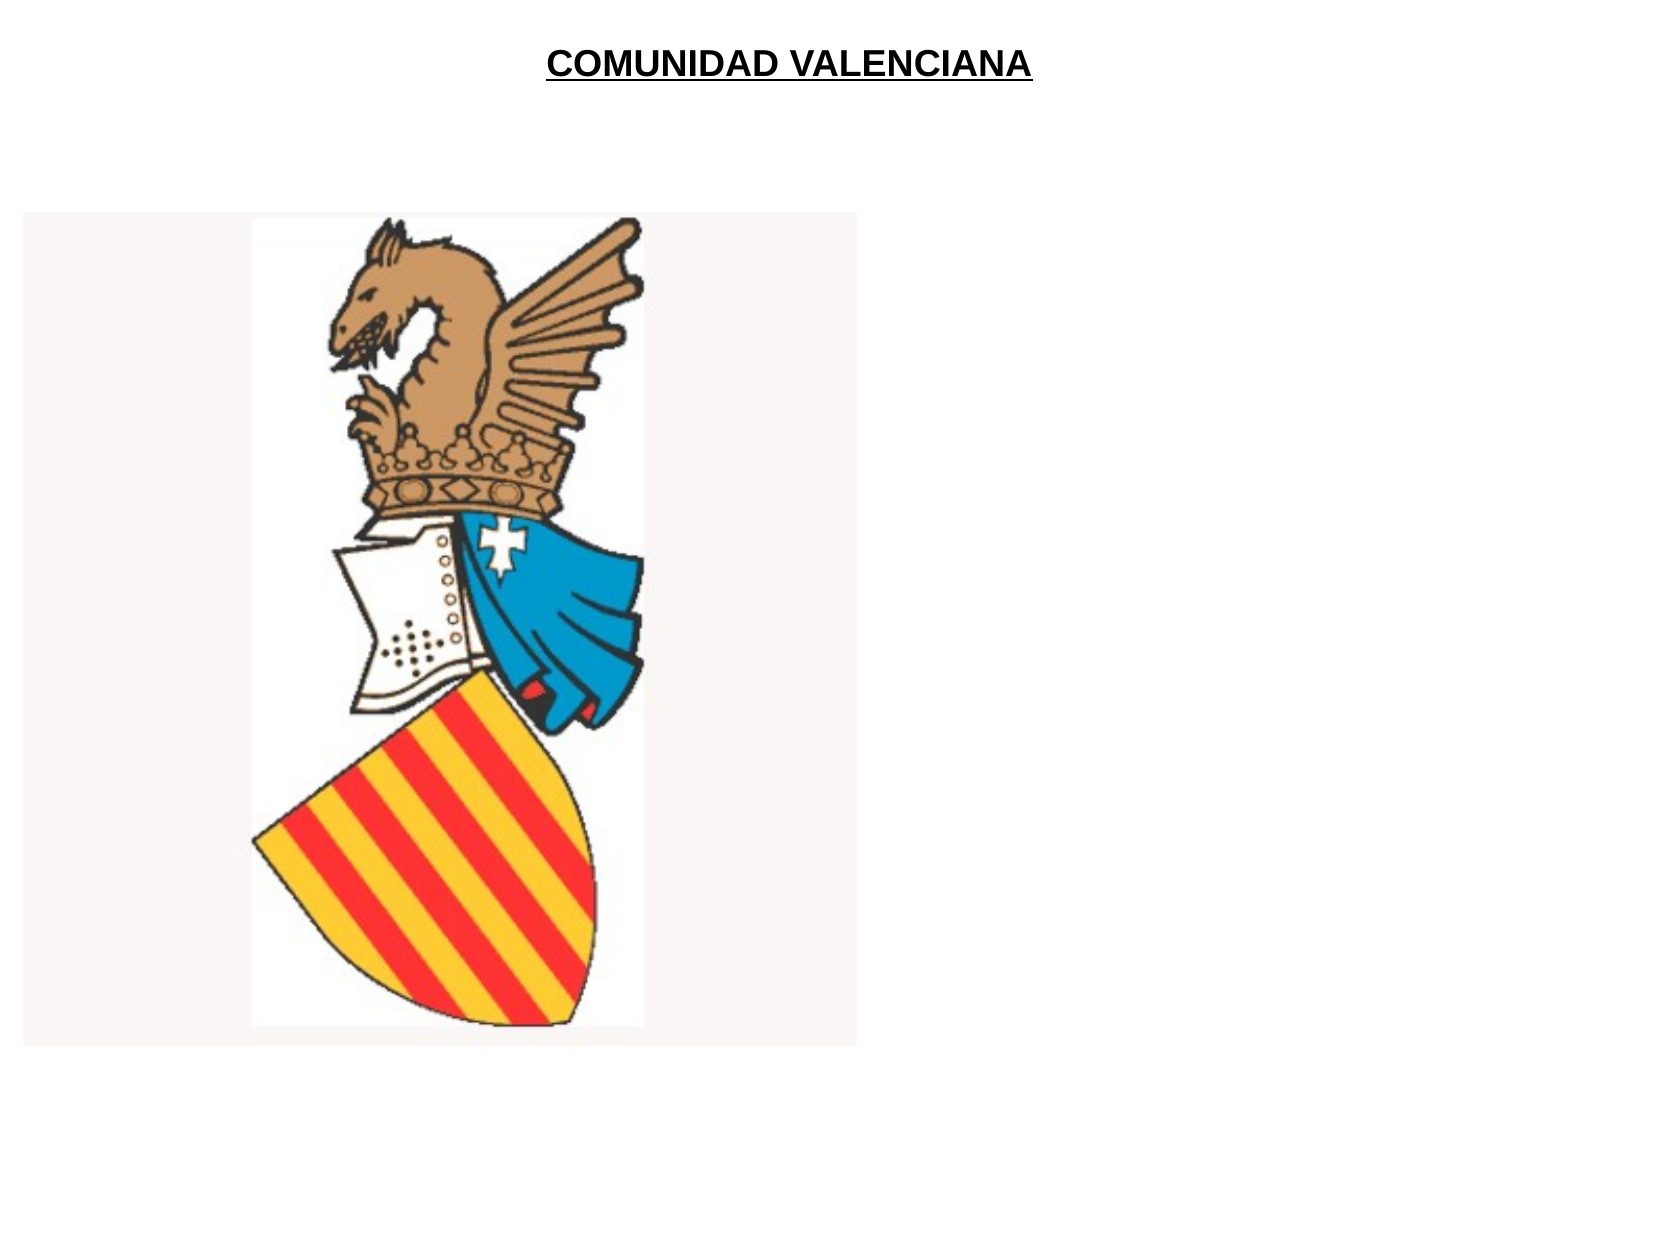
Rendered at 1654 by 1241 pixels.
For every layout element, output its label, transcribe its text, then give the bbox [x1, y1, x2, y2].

text_box COMUNIDAD VALENCIANA [531, 35, 1048, 93]
picture [23, 212, 857, 1046]
